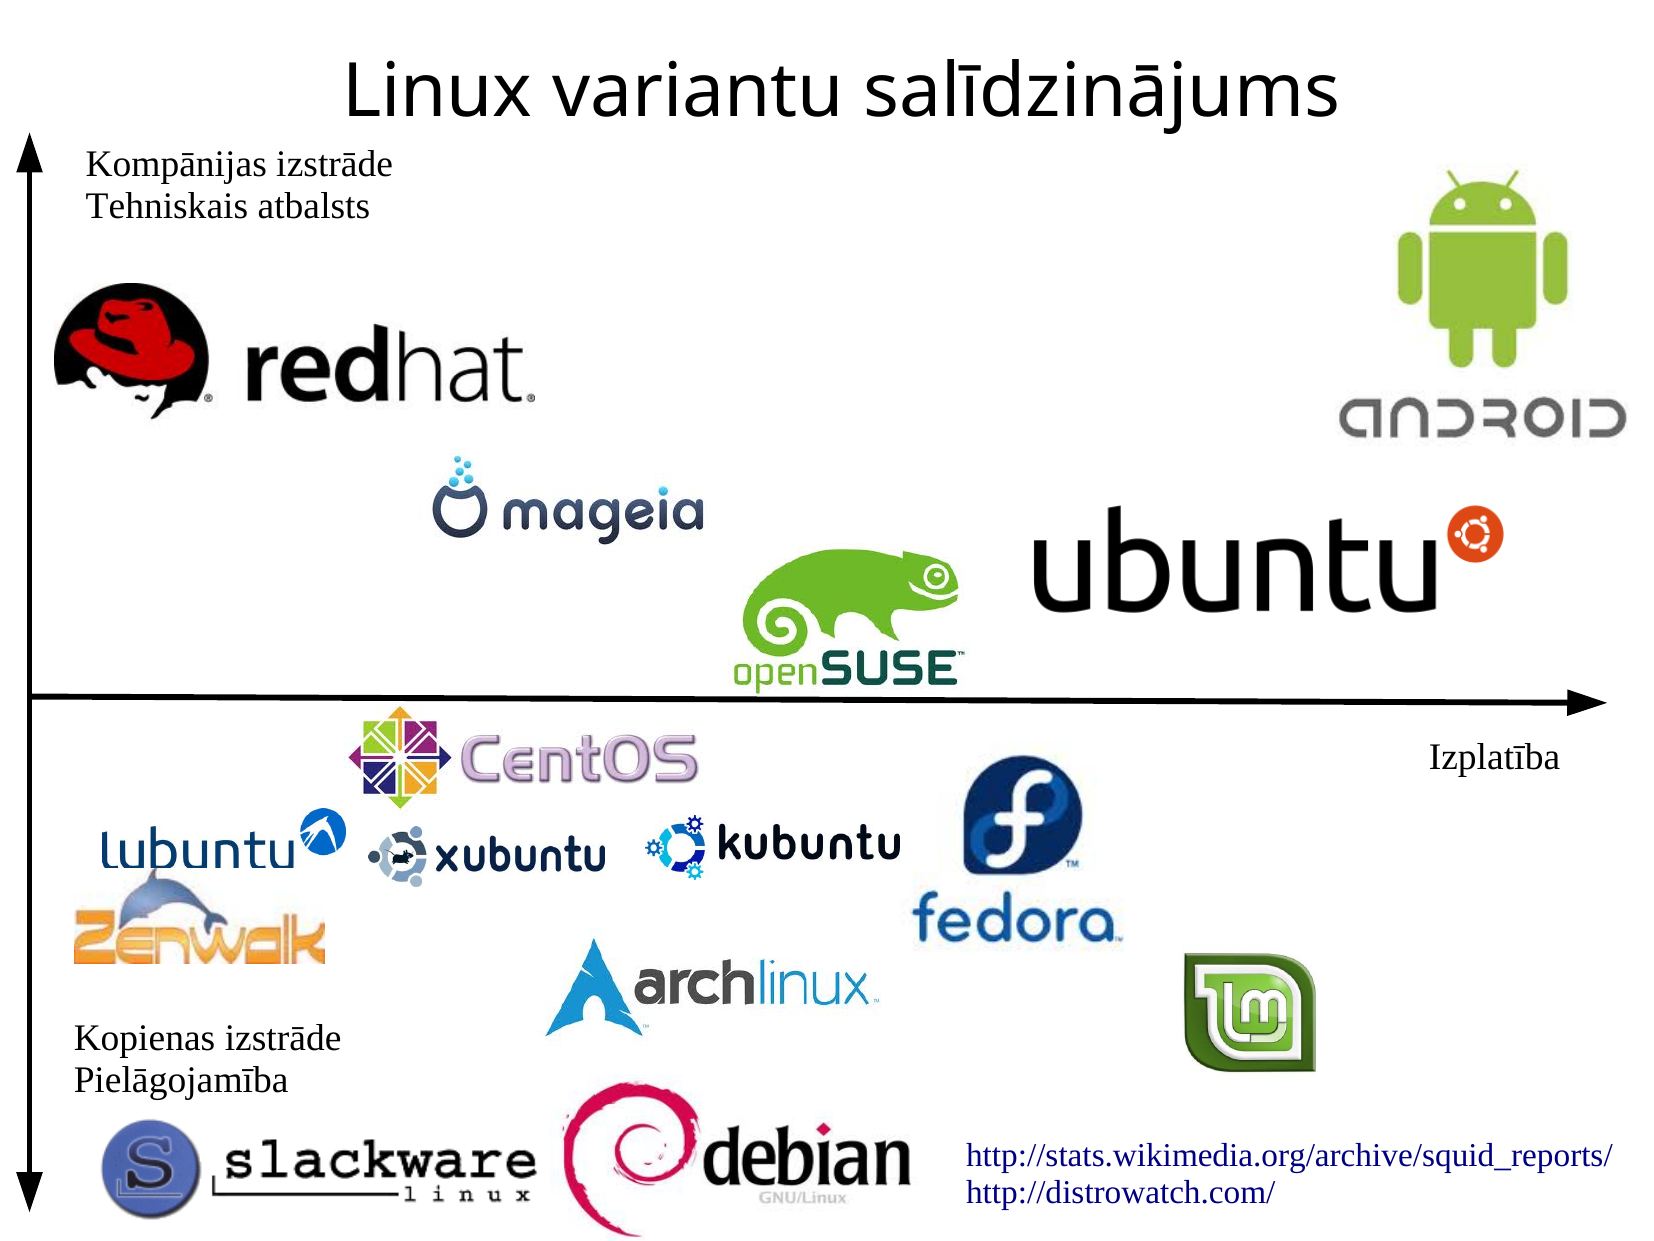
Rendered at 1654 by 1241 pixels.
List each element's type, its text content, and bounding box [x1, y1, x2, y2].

text_box Kompānijas izstrāde Tehniskais atbalsts [70, 135, 922, 235]
picture [95, 1110, 543, 1226]
picture [531, 928, 886, 1046]
picture [1029, 501, 1508, 618]
text_box Izplatība [1413, 728, 1603, 786]
title Linux variantu salīdzinājums [159, 29, 1524, 146]
picture [74, 701, 1158, 964]
text_box Kopienas izstrāde Pielāgojamība [59, 1009, 532, 1111]
picture [344, 688, 705, 696]
text_box http://stats.wikimedia.org/archive/squid_reports/ http://distrowatch.com/ [951, 1129, 1630, 1229]
picture [1181, 945, 1317, 1081]
picture [54, 283, 970, 697]
picture [1324, 141, 1642, 459]
picture [550, 1074, 932, 1241]
